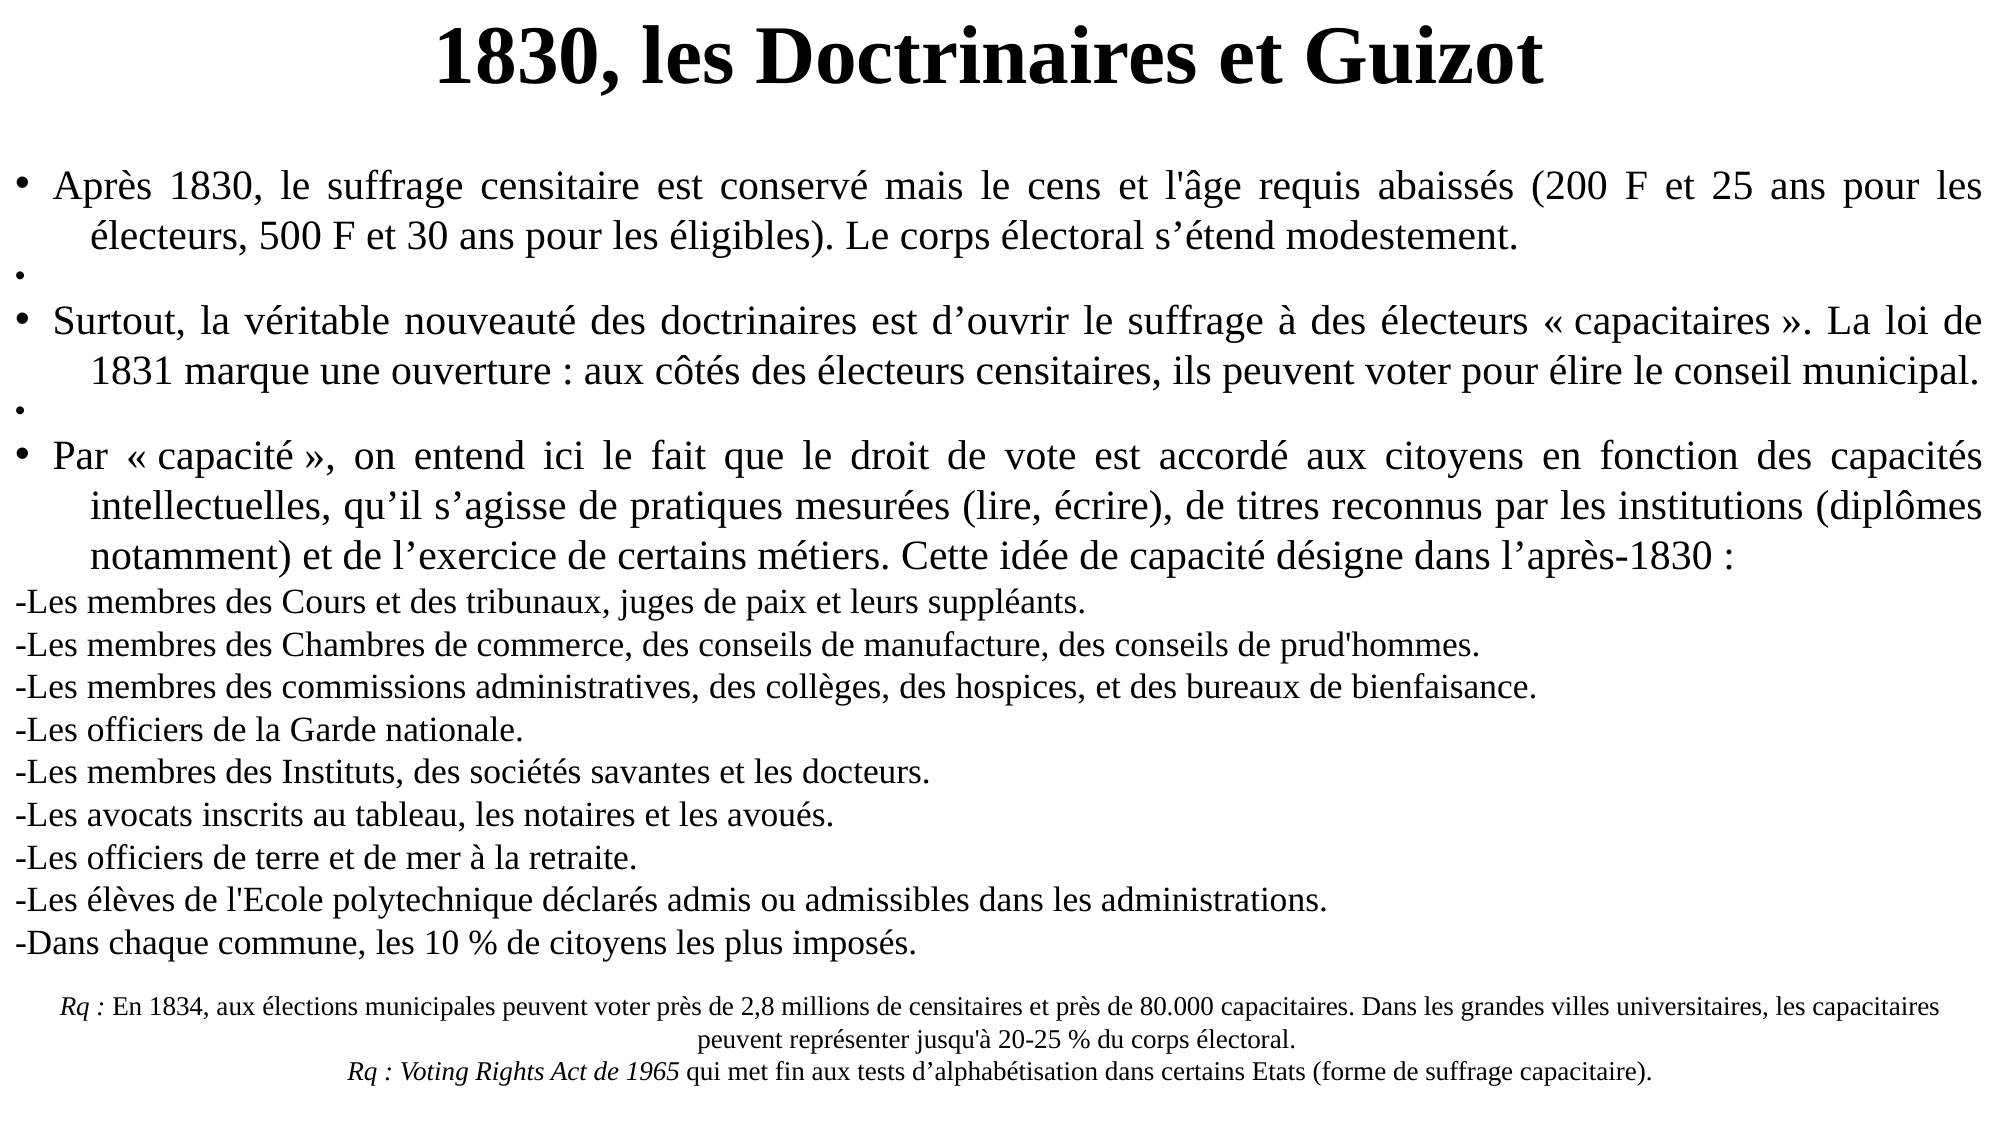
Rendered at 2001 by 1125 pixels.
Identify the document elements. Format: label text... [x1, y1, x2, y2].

title 1830, les Doctrinaires et Guizot [249, 0, 1750, 114]
list Après 1830, le suffrage censitaire est conservé mais le cens et l'âge requis abaissés (200 F et 25 ans pour les électeurs, 500 F et 30 ans pour les éligibles). Le corps électoral s’étend modestement. Surtout, la véritable nouveauté des doctrinaires est d’ouvrir le suffrage à des électeurs « capacitaires ». La loi de 1831 marque une ouverture : aux côtés des électeurs censitaires, ils peuvent voter pour élire le conseil municipal. Par « capacité », on entend ici le fait que le droit de vote est accordé aux citoyens en fonction des capacités intellectuelles, qu’il s’agisse de pratiques mesurées (lire, écrire), de titres reconnus par les institutions (diplômes notamment) et de l’exercice de certains métiers. Cette idée de capacité désigne dans l’après-1830 : -Les membres des Cours et des tribunaux, juges de paix et leurs suppléants. -Les membres des Chambres de commerce, des conseils de manufacture, des conseils de prud'hommes. -Les membres des commissions administratives, des collèges, des hospices, et des bureaux de bienfaisance. -Les officiers de la Garde nationale. -Les membres des Instituts, des sociétés savantes et les docteurs. -Les avocats inscrits au tableau, les notaires et les avoués. -Les officiers de terre et de mer à la retraite. -Les élèves de l'Ecole polytechnique déclarés admis ou admissibles dans les administrations. -Dans chaque commune, les 10 % de citoyens les plus imposés. Rq : En 1834, aux élections municipales peuvent voter près de 2,8 millions de censitaires et près de 80.000 capacitaires. Dans les grandes villes universitaires, les capacitaires peuvent représenter jusqu'à 20-25 % du corps électoral. Rq : Voting Rights Act de 1965 qui met fin aux tests d’alphabétisation dans certains Etats (forme de suffrage capacitaire). [0, 149, 2000, 1125]
